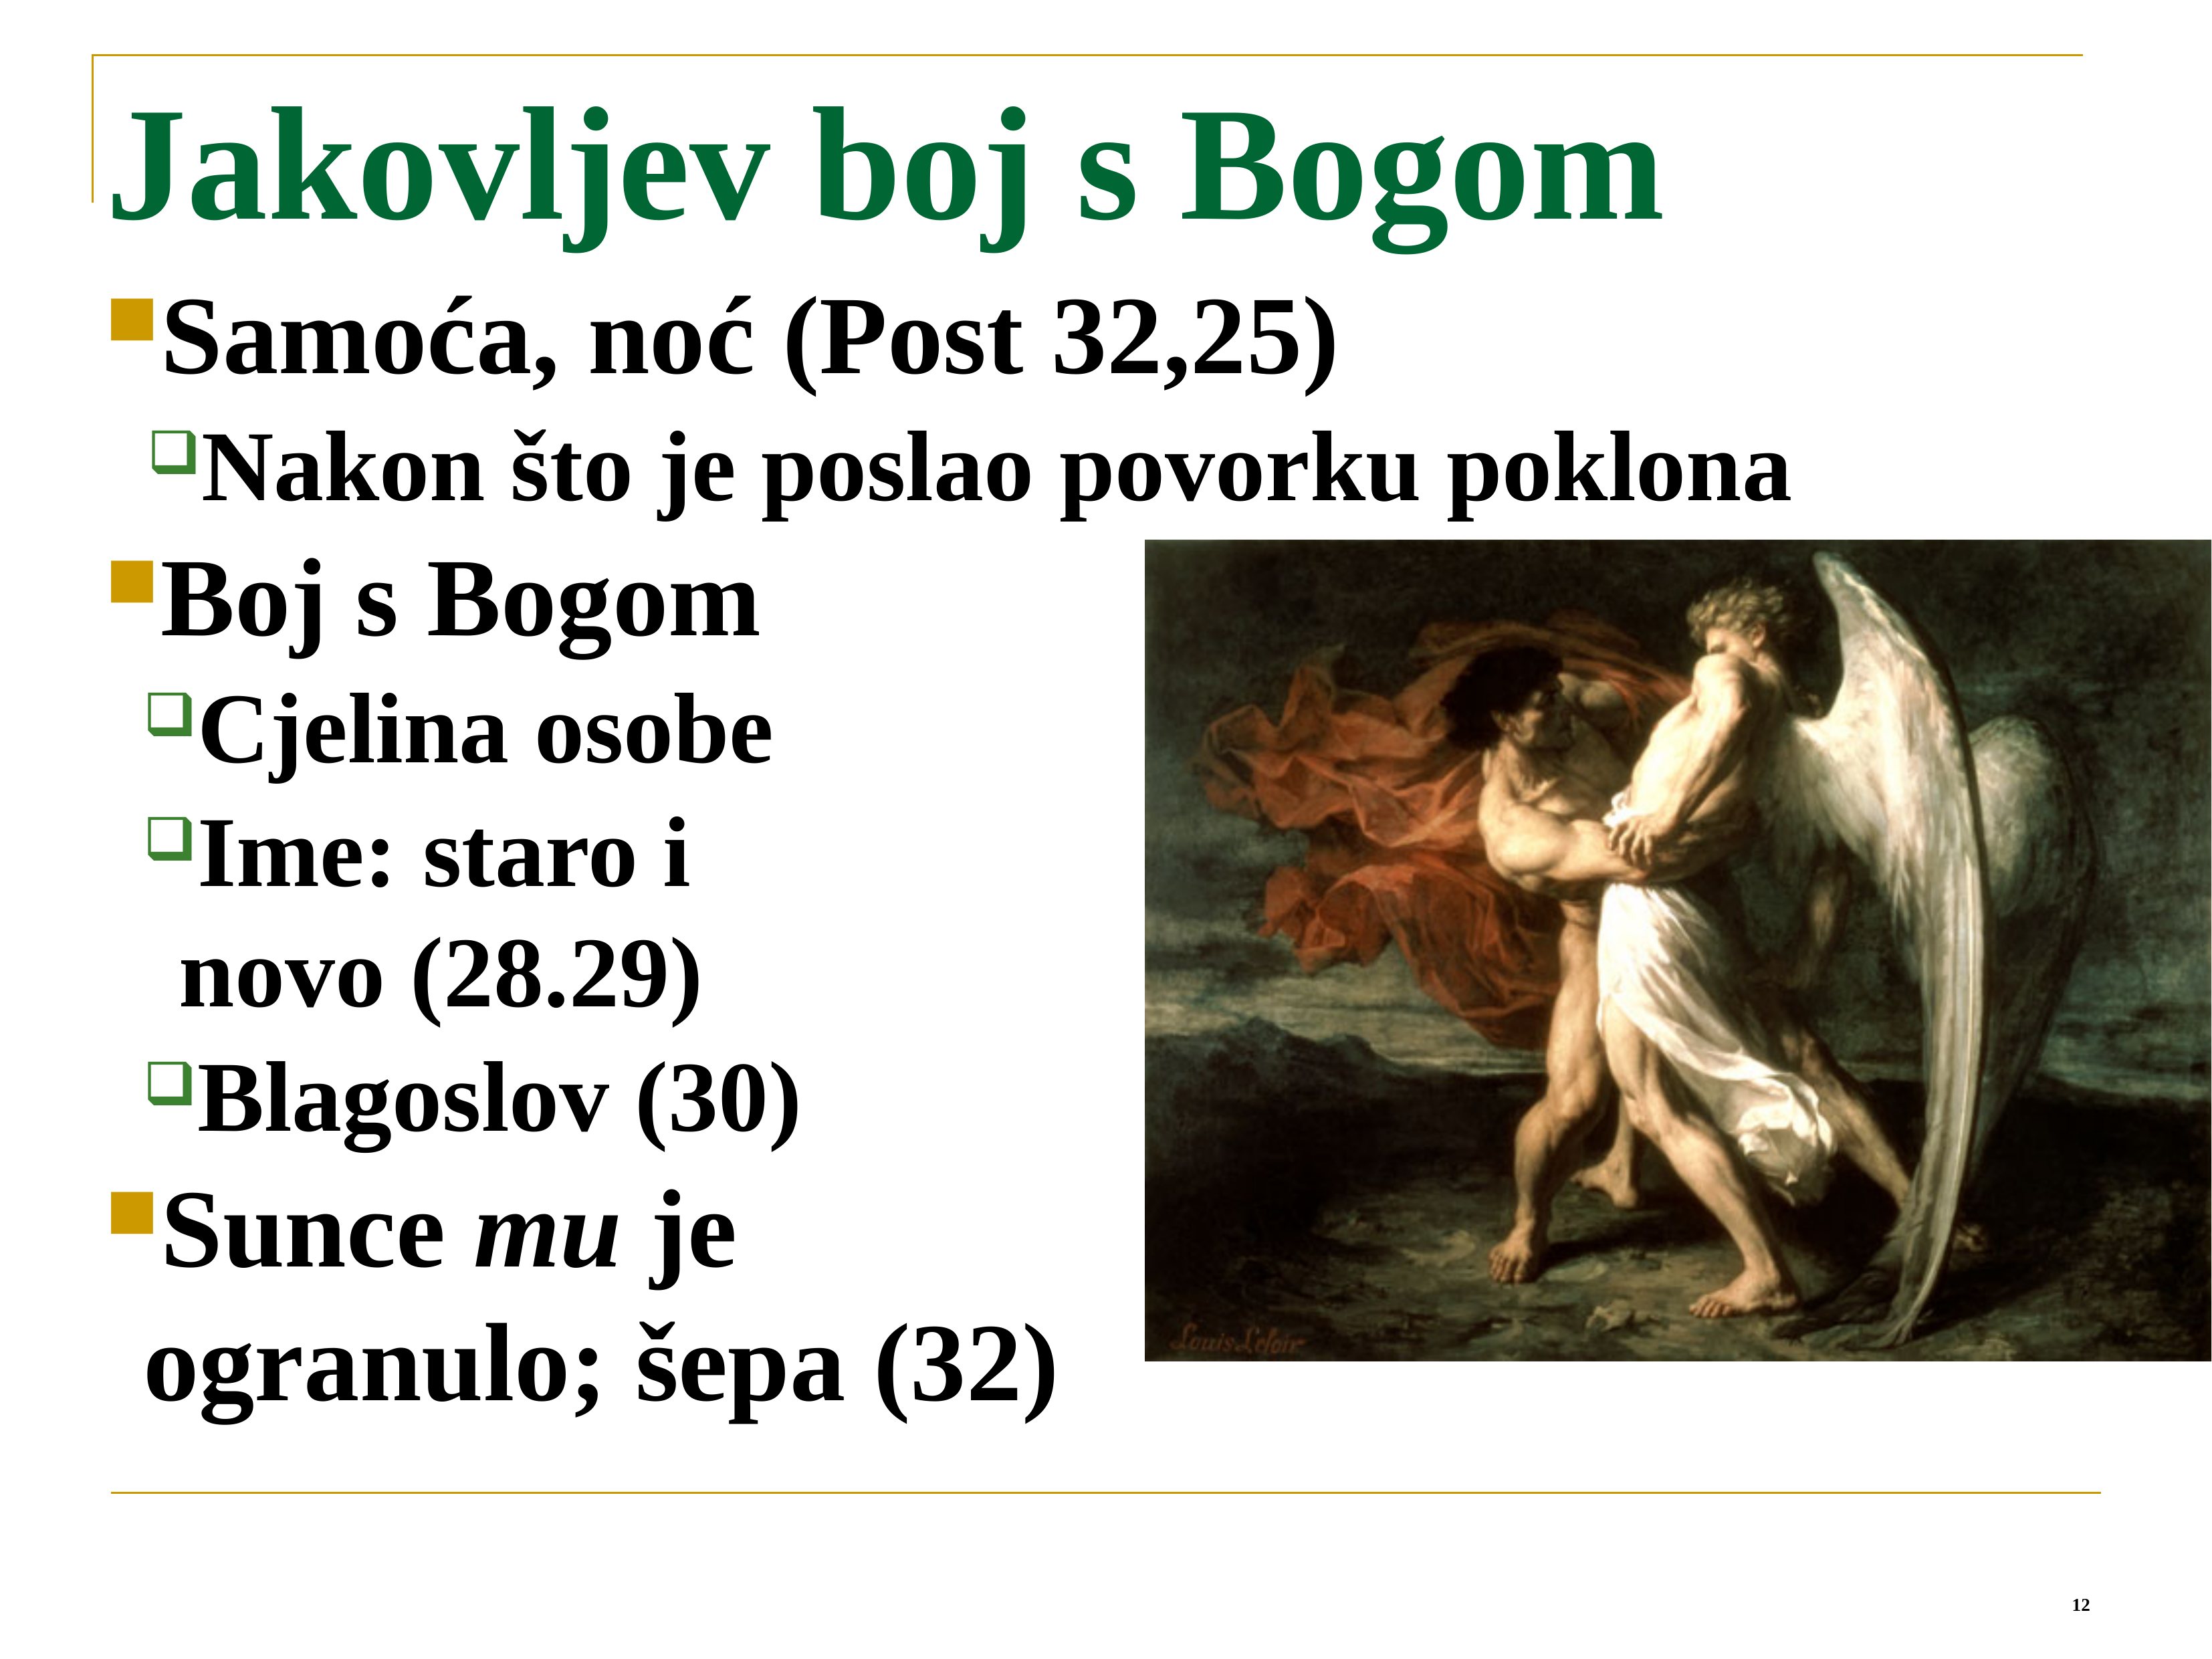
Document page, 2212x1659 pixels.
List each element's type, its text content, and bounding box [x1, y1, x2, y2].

picture [1145, 540, 2212, 1361]
list Samoća, noć (Post 32,25) Nakon što je poslao povorku poklona Boj s Bogom Cjelina osobe Ime: staro i novo (28.29) Blagoslov (30) Sunce mu je ogranulo; šepa (32) [94, 256, 2102, 1491]
title Jakovljev boj s Bogom [94, 51, 2086, 256]
